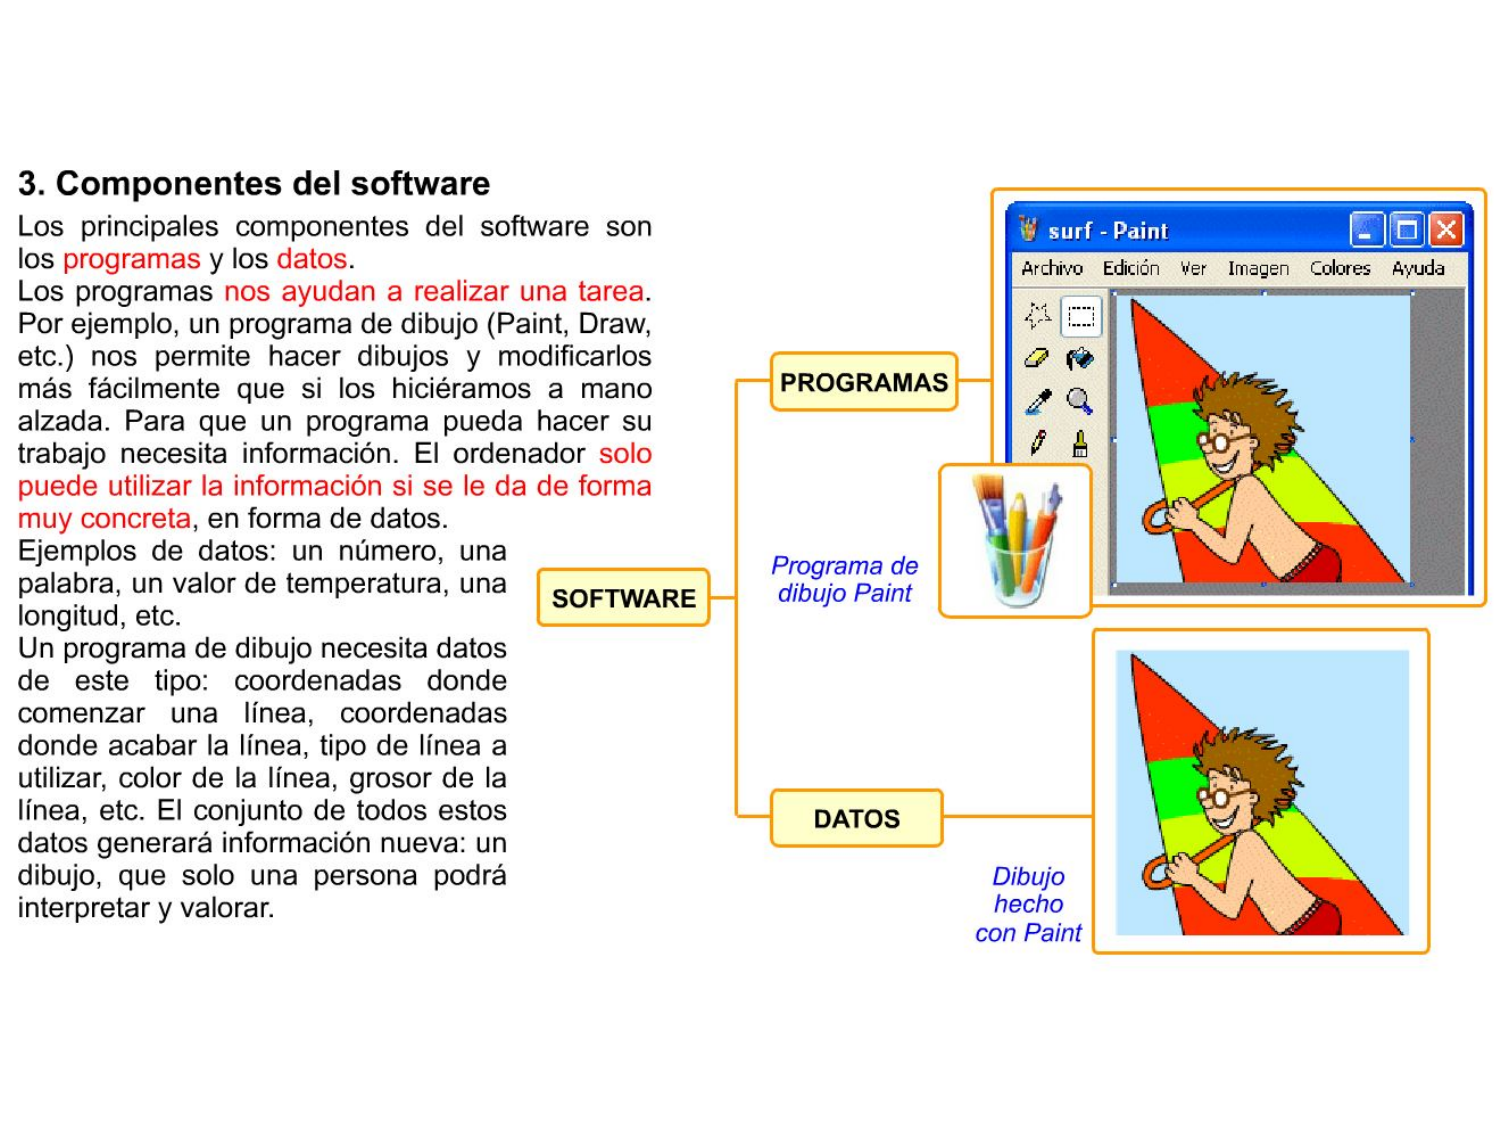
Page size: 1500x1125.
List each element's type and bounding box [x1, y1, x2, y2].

picture [0, 151, 1500, 973]
